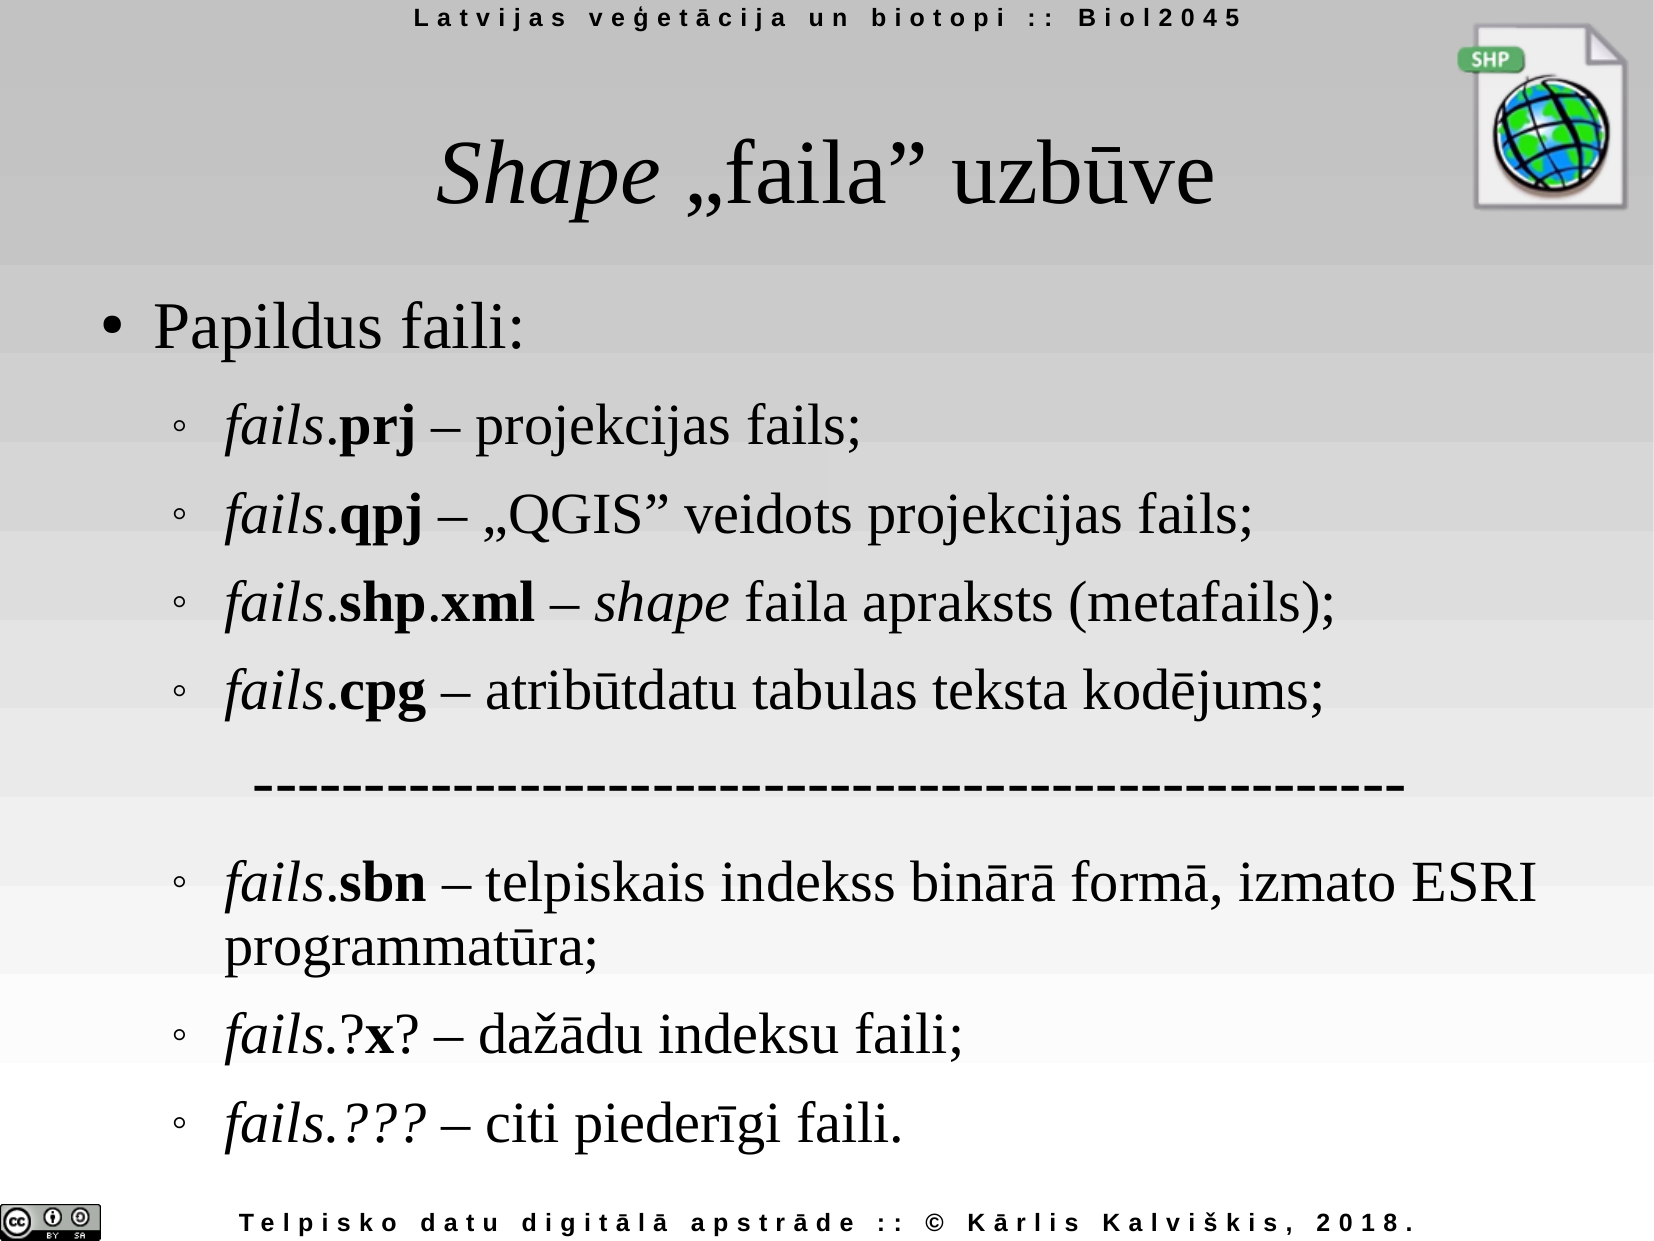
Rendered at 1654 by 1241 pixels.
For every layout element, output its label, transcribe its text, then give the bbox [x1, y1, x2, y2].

picture [0, 0, 1654, 1241]
list Papildus faili: fails.prj – projekcijas fails; fails.qpj – „QGIS” veidots projekcijas fails; fails.shp.xml – shape faila apraksts (metafails); fails.cpg – atribūtdatu tabulas teksta kodējums; fails.sbn – telpiskais indekss binārā formā, izmato ESRI programmatūra; fails.?x? – dažādu indeksu faili; fails.??? – citi piederīgi faili. [82, 289, 1571, 1098]
title Shape „faila” uzbūve [29, 56, 1625, 289]
